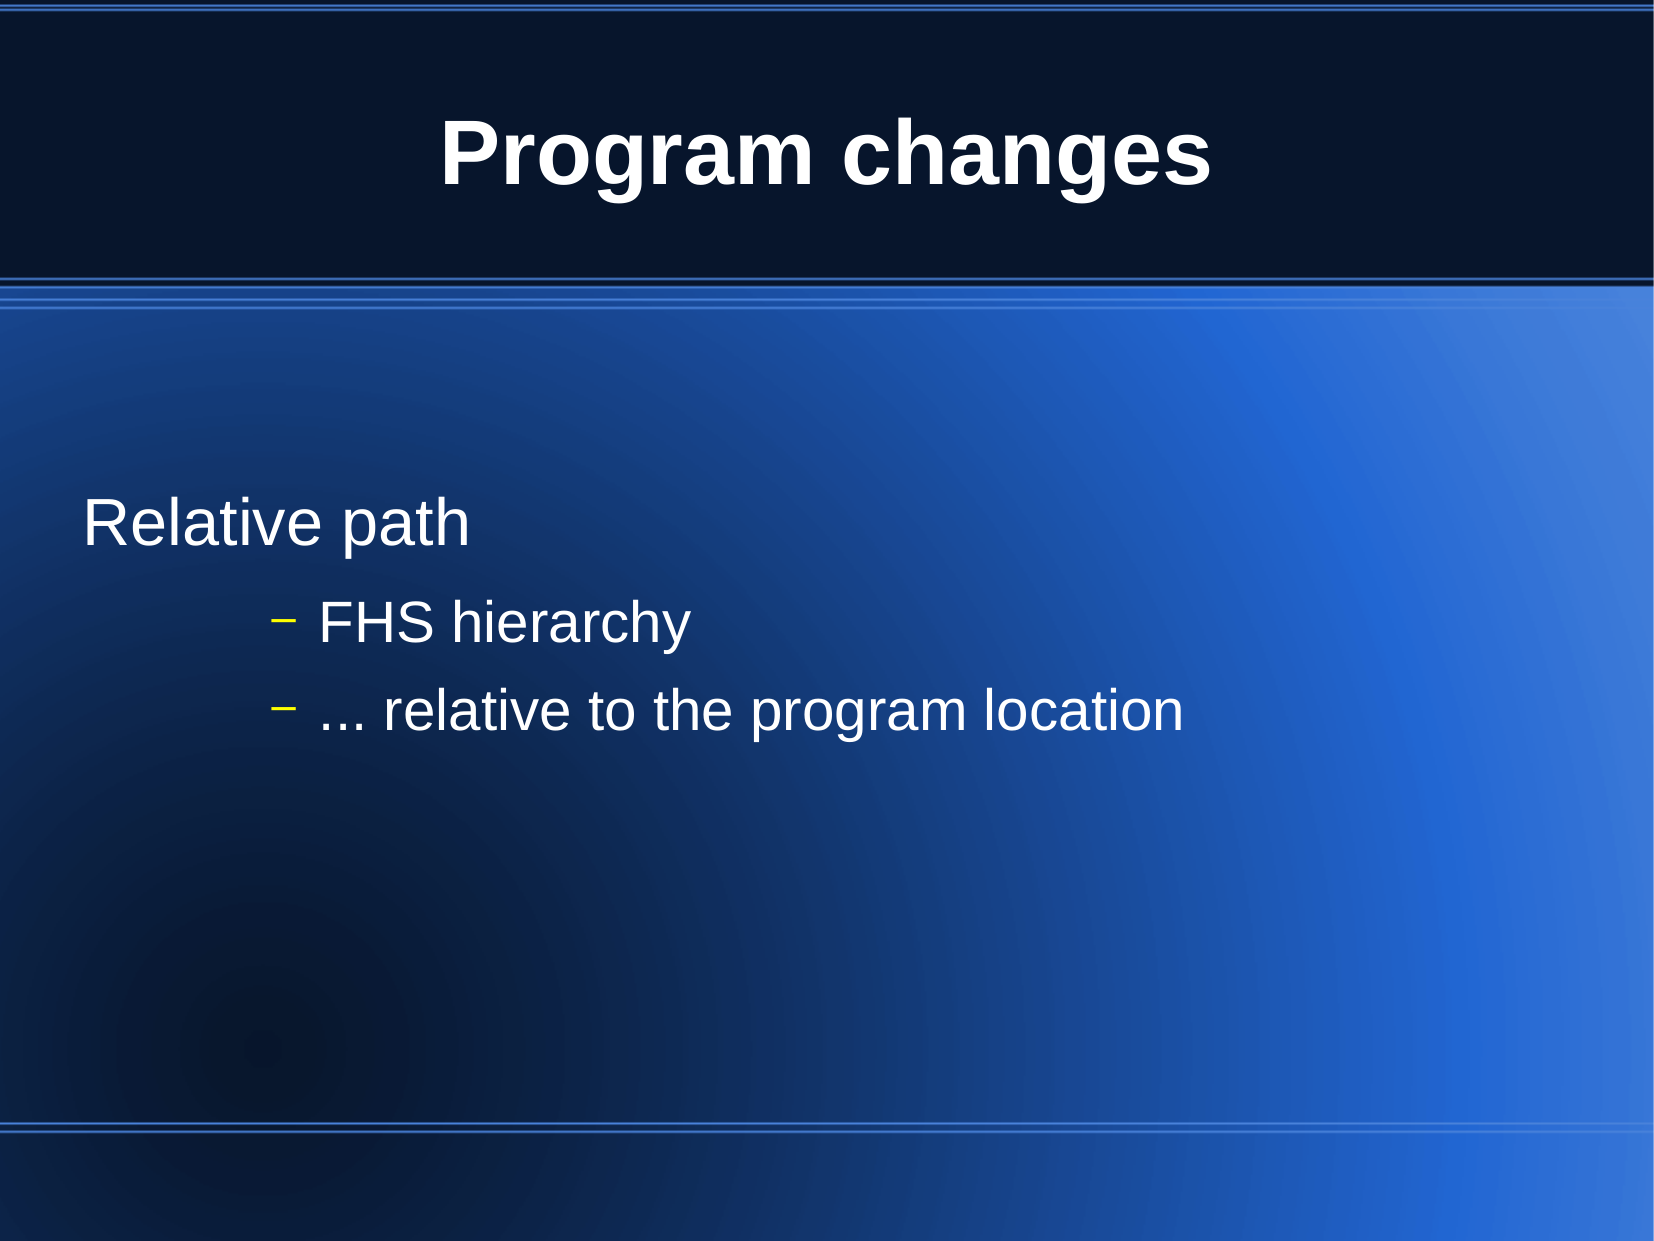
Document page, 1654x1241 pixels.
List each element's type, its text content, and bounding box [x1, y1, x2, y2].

picture [0, 0, 1654, 1241]
title Program changes [82, 56, 1571, 250]
list Relative path FHS hierarchy ... relative to the program location [82, 485, 1571, 842]
